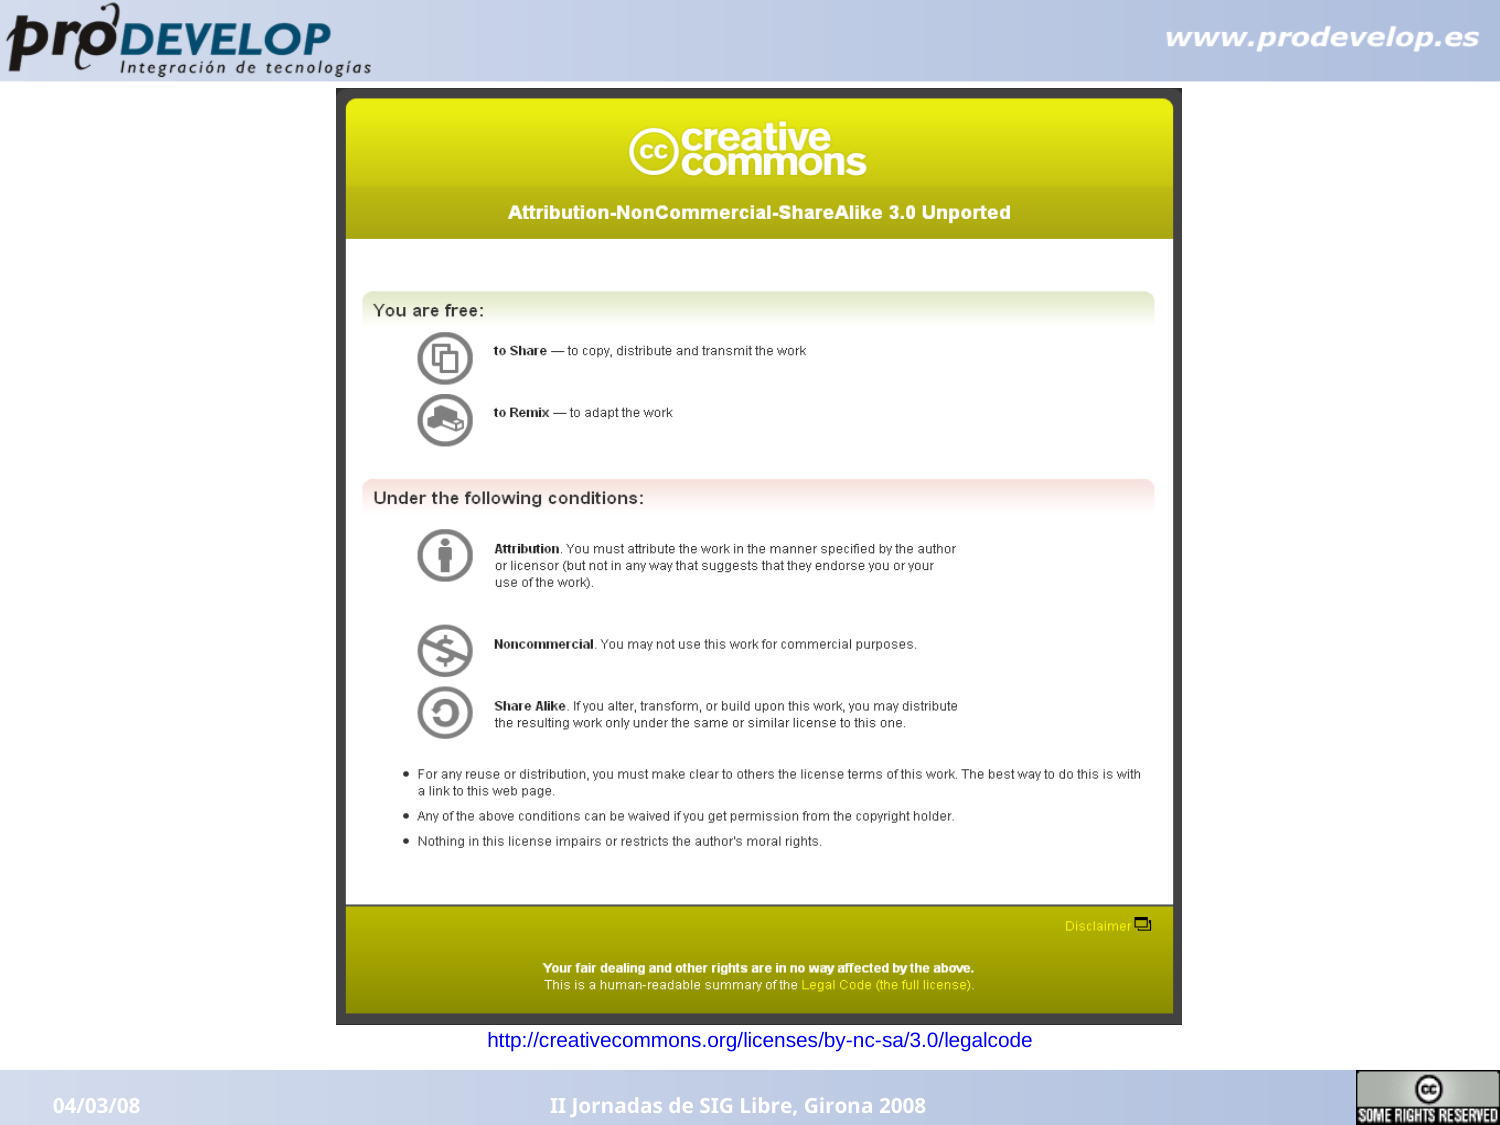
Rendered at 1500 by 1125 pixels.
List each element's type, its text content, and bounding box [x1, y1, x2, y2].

text_box http://creativecommons.org/licenses/by-nc-sa/3.0/legalcode [472, 1021, 1063, 1060]
picture [0, 0, 1500, 1125]
